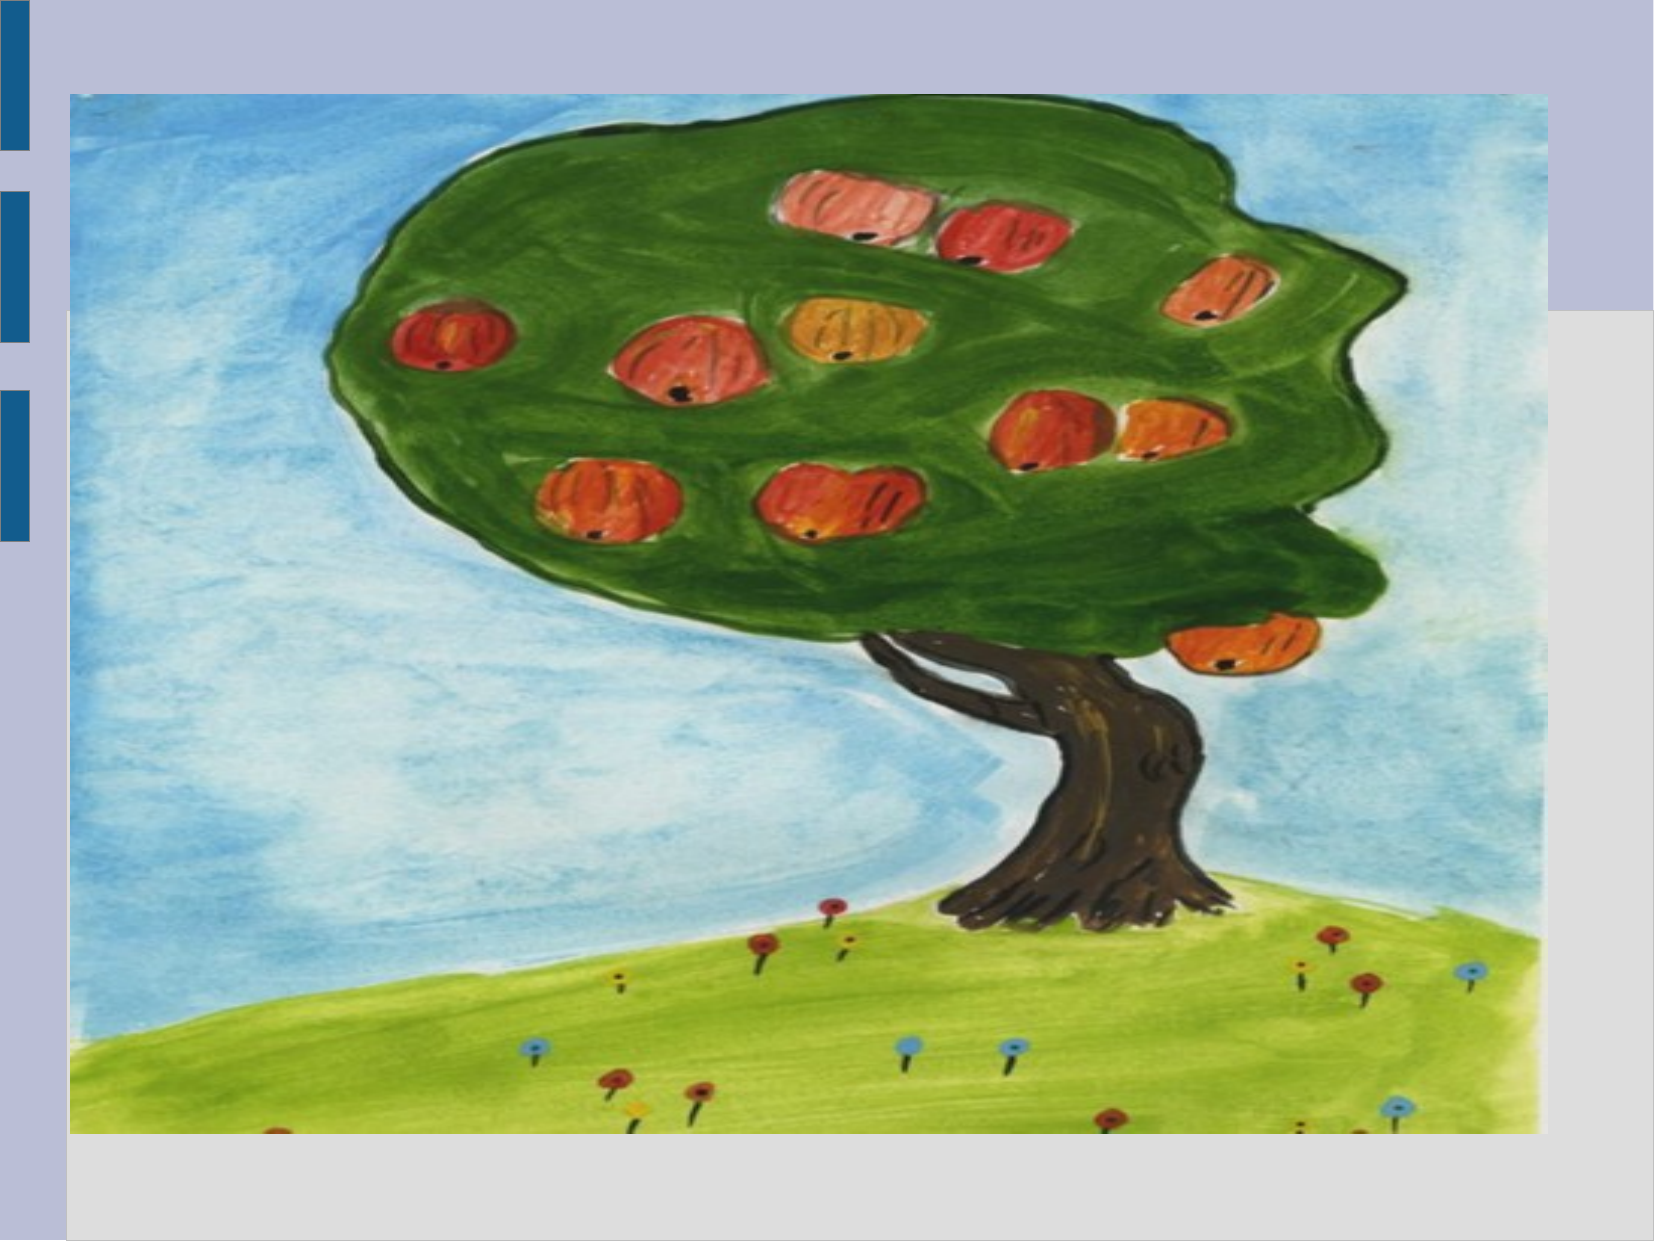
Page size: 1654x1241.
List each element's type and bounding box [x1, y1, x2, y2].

picture [70, 94, 1548, 1134]
